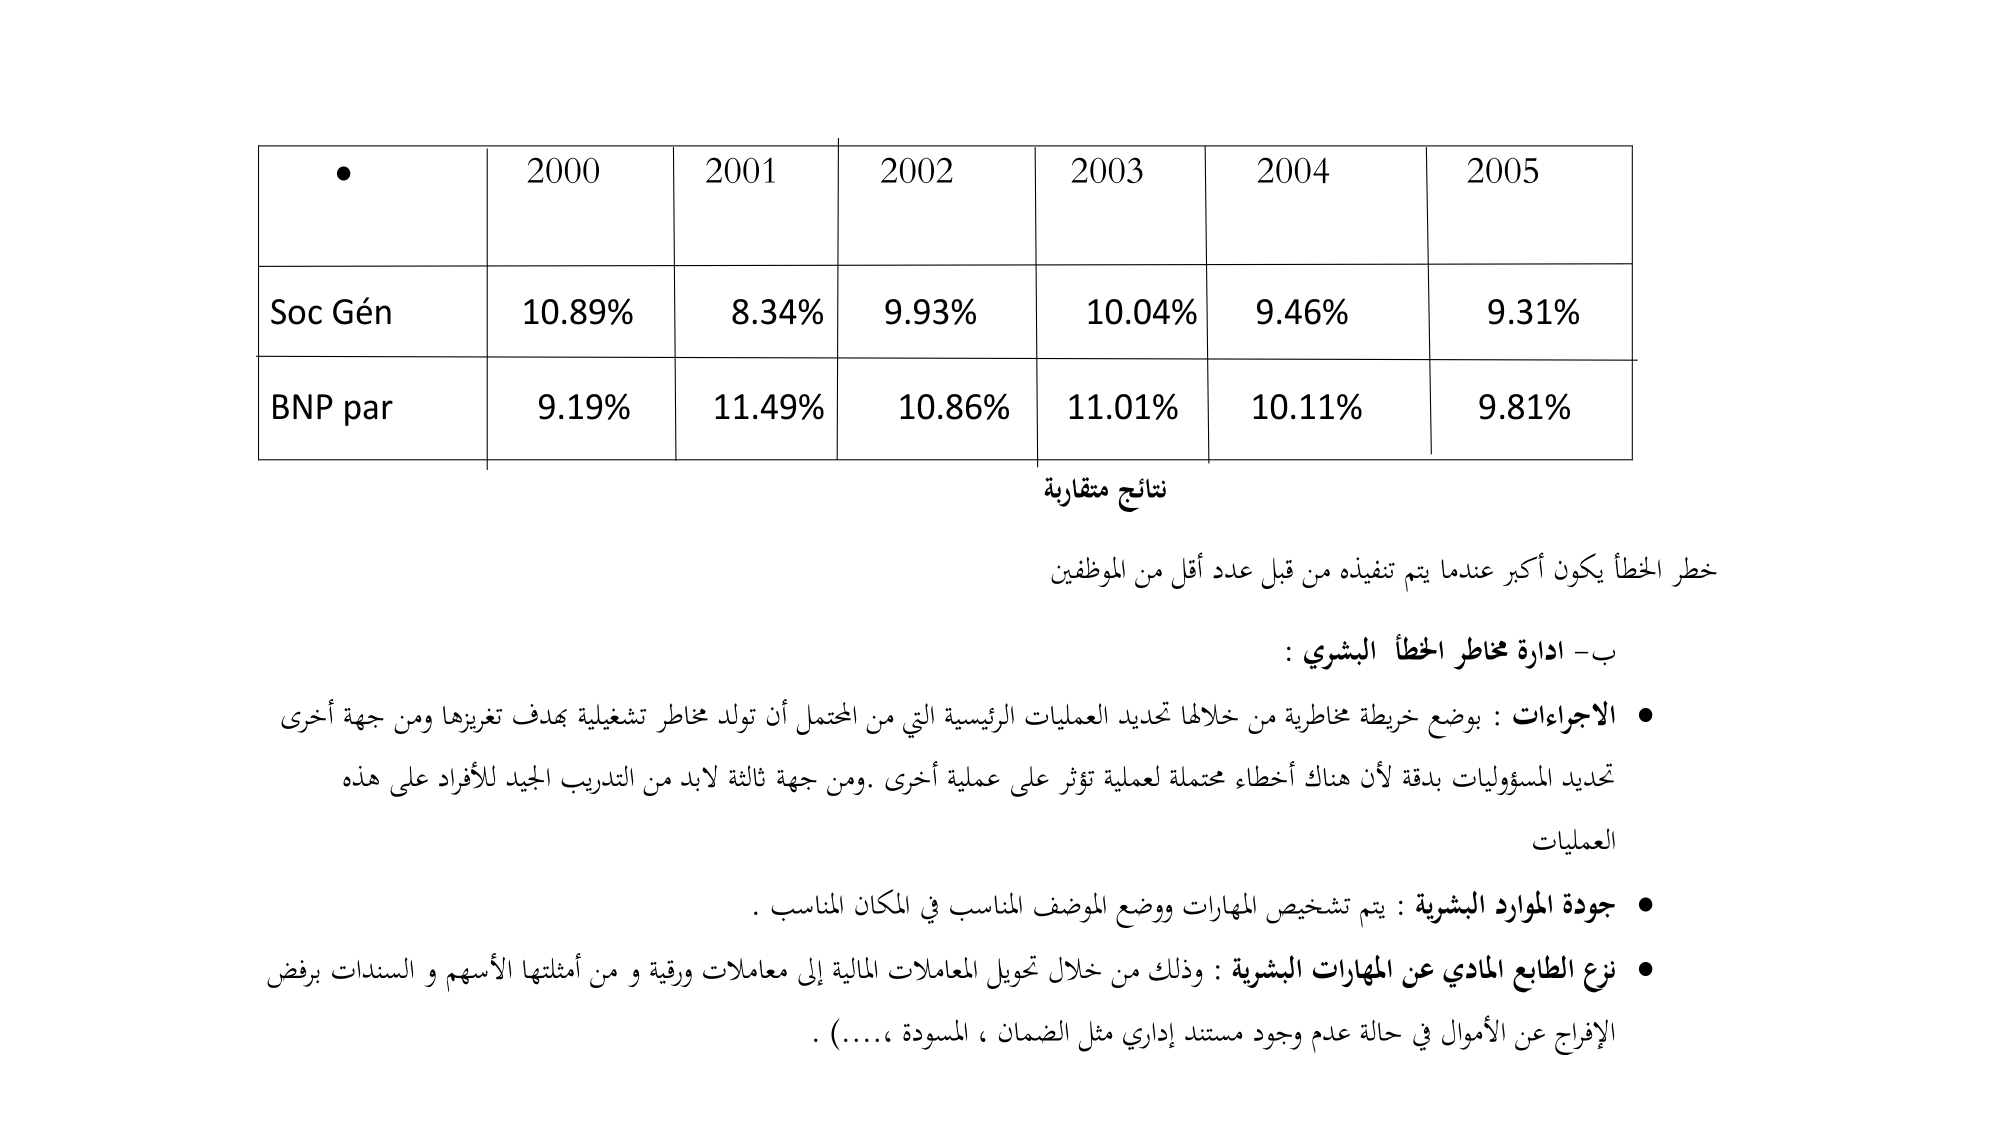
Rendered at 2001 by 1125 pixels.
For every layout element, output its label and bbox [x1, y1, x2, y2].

picture [222, 53, 1778, 1071]
